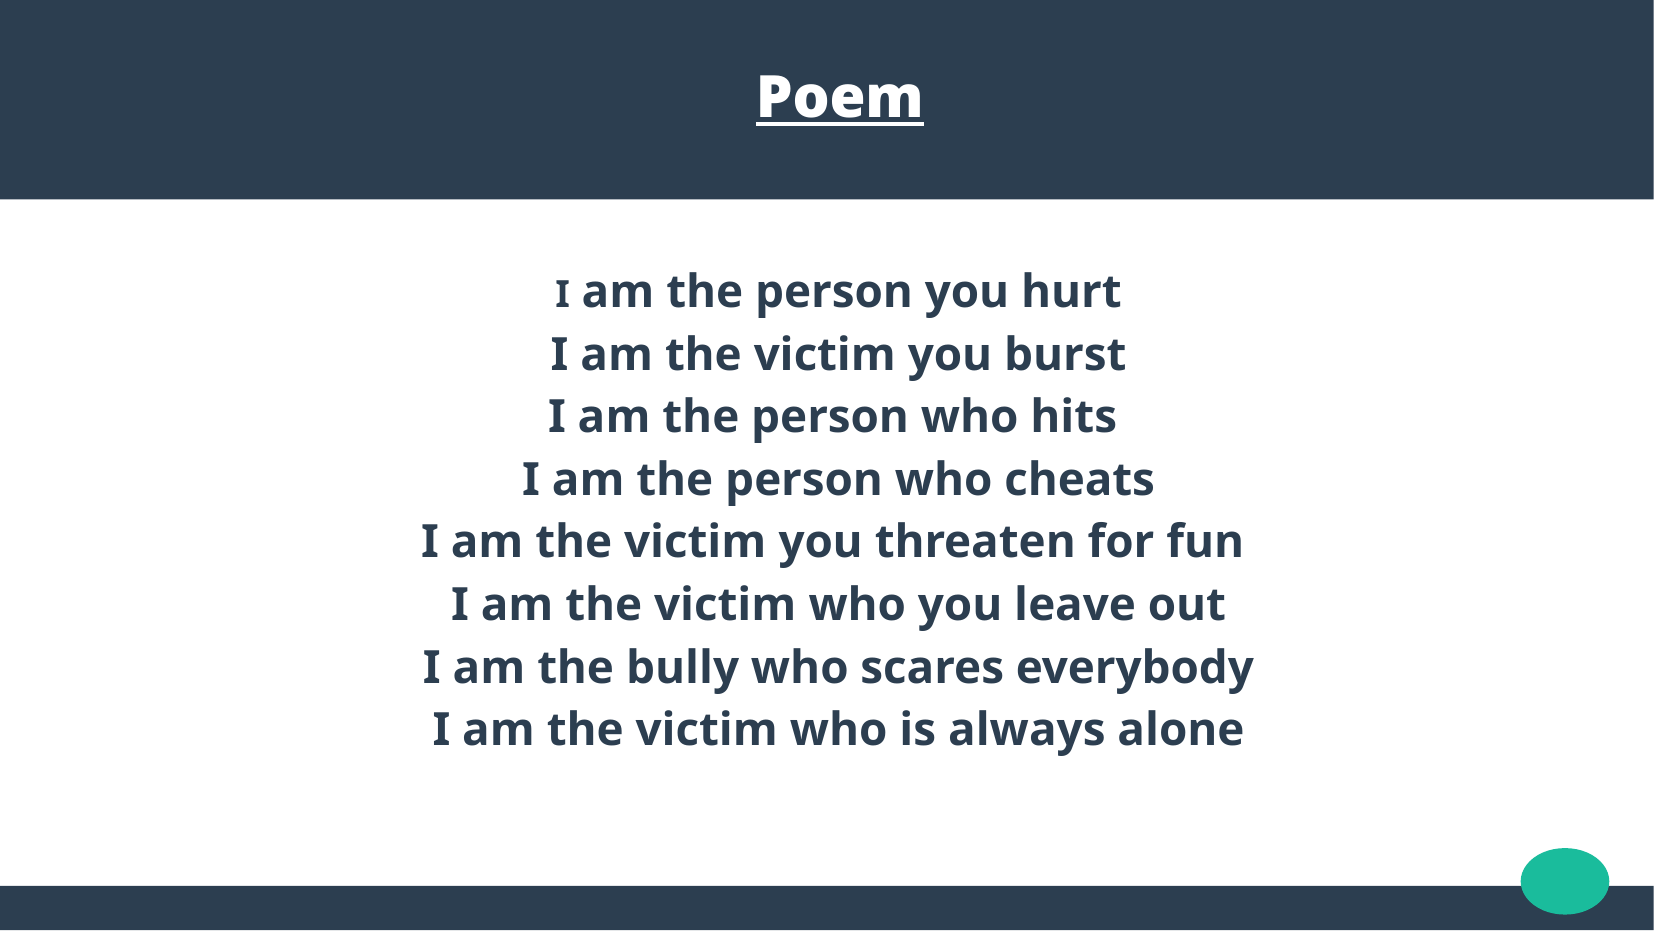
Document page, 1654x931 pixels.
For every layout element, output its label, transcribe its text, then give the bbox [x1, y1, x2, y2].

title Poem [755, 35, 1654, 154]
subtitle I am the person you hurt I am the victim you burst I am the person who hits I am the person who cheats I am the victim you threaten for fun I am the victim who you leave out I am the bully who scares everybody I am the victim who is always alone [70, 207, 1607, 931]
